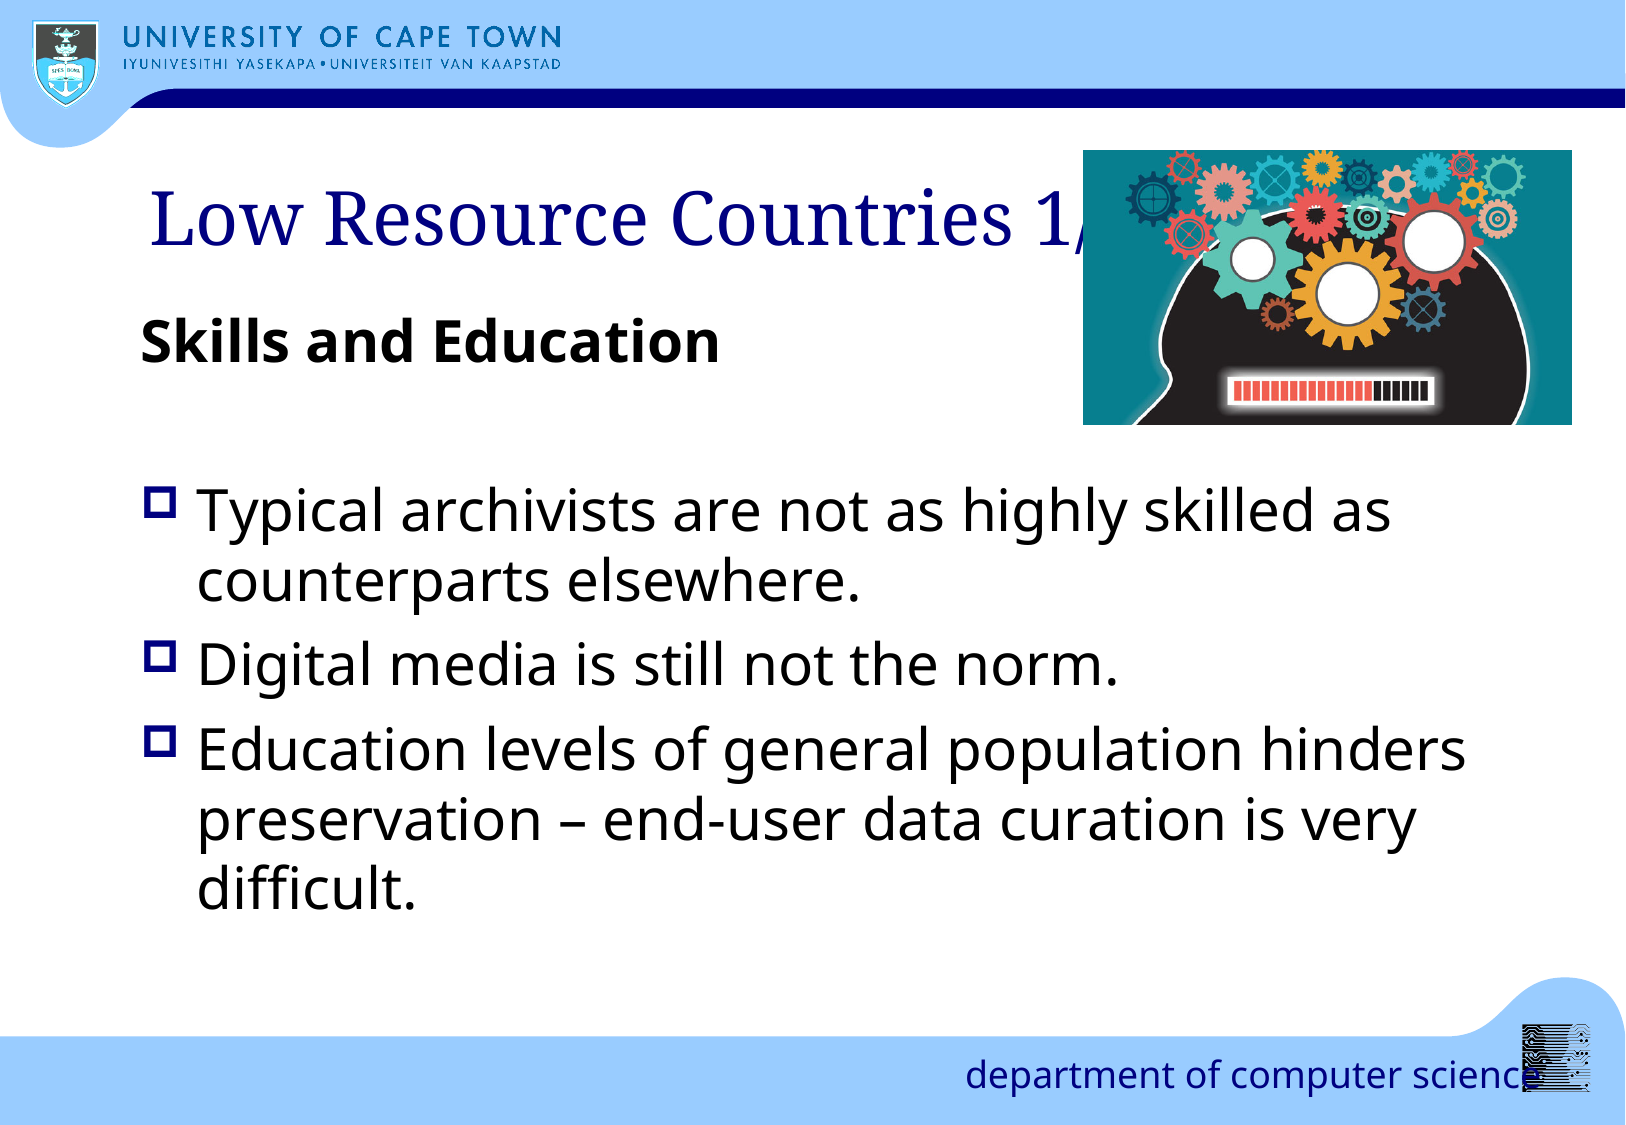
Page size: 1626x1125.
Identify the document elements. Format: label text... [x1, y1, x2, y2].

title Low Resource Countries 1/3 [134, 140, 1571, 268]
picture [120, 23, 563, 71]
picture [1083, 150, 1572, 425]
list Skills and Education Typical archivists are not as highly skilled as counterparts elsewhere. Digital media is still not the norm. Education levels of general population hinders preservation – end-user data curation is very difficult. [125, 296, 1570, 1002]
picture [1526, 1070, 1536, 1076]
picture [1522, 1024, 1591, 1092]
